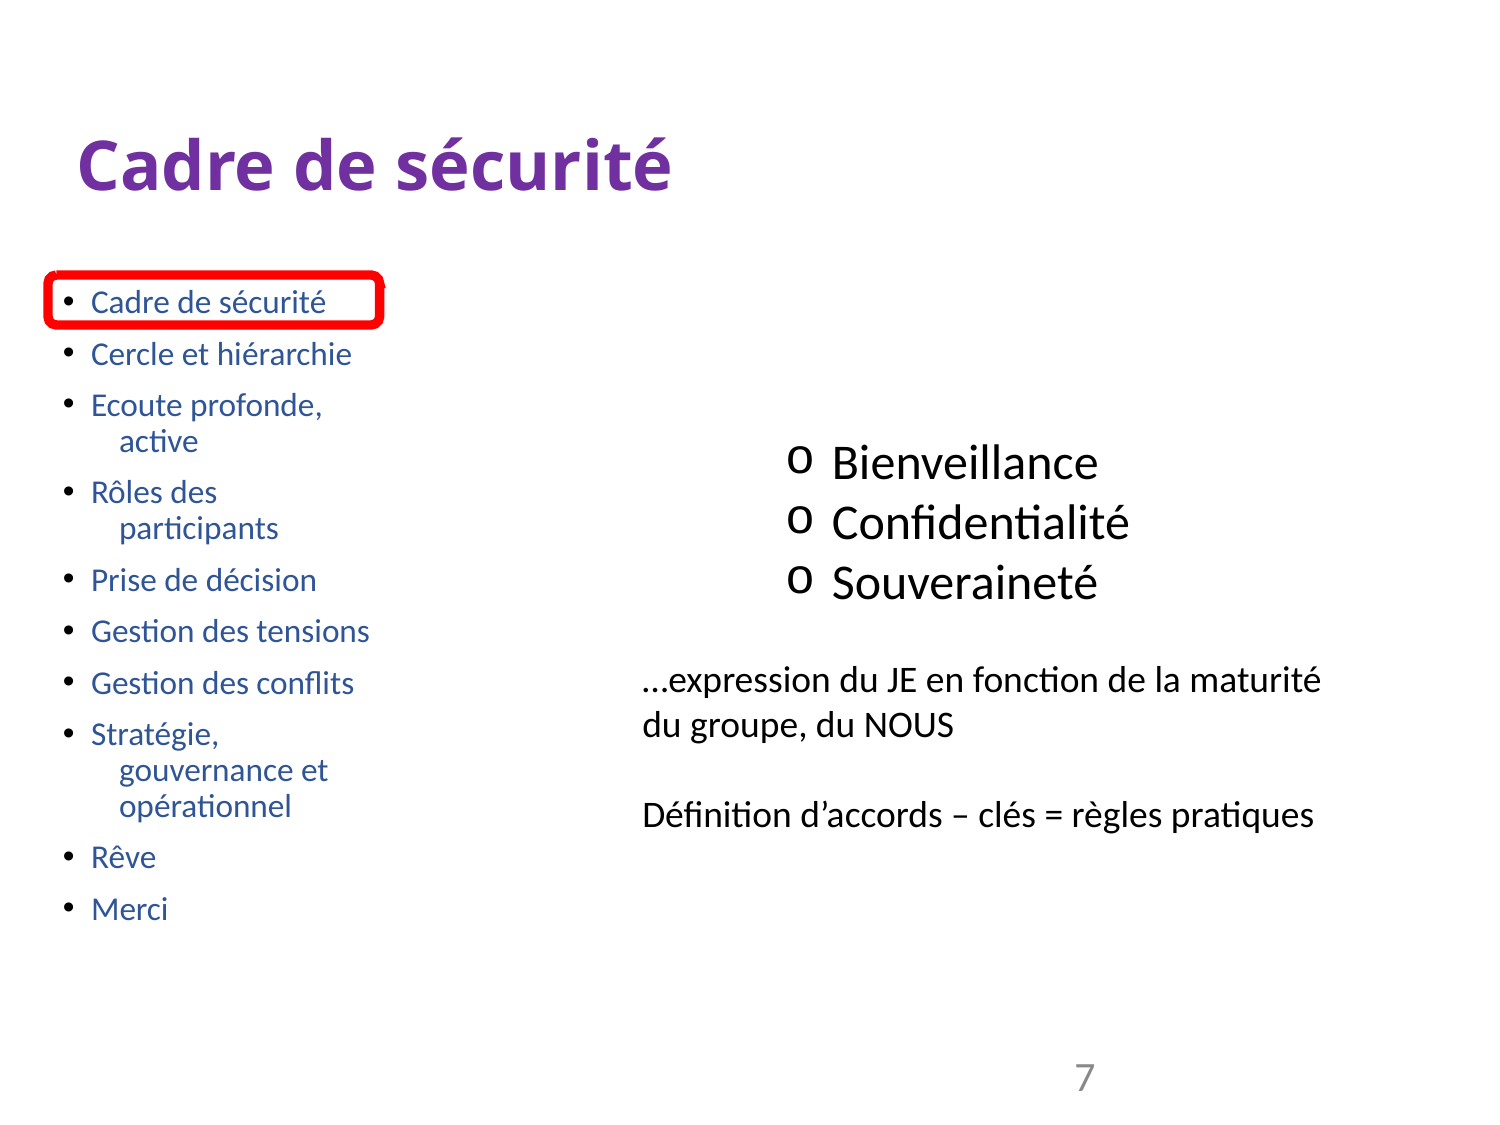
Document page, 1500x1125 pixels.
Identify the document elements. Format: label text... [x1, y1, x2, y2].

list Cadre de sécurité Cercle et hiérarchie Ecoute profonde, active Rôles des participants Prise de décision Gestion des tensions Gestion des conflits Stratégie, gouvernance et opérationnel Rêve Merci [53, 280, 374, 320]
title Cadre de sécurité [61, 59, 1397, 278]
list Cadre de sécurité Cercle et hiérarchie Ecoute profonde, active Rôles des participants Prise de décision Gestion des tensions Gestion des conflits Stratégie, gouvernance et opérationnel Rêve Merci [48, 277, 400, 992]
text_box 7 [1059, 1042, 1397, 1103]
text_box Bienveillance Confidentialité Souveraineté …expression du JE en fonction de la maturité du groupe, du NOUS Définition d’accords – clés = règles pratiques [627, 422, 1359, 847]
